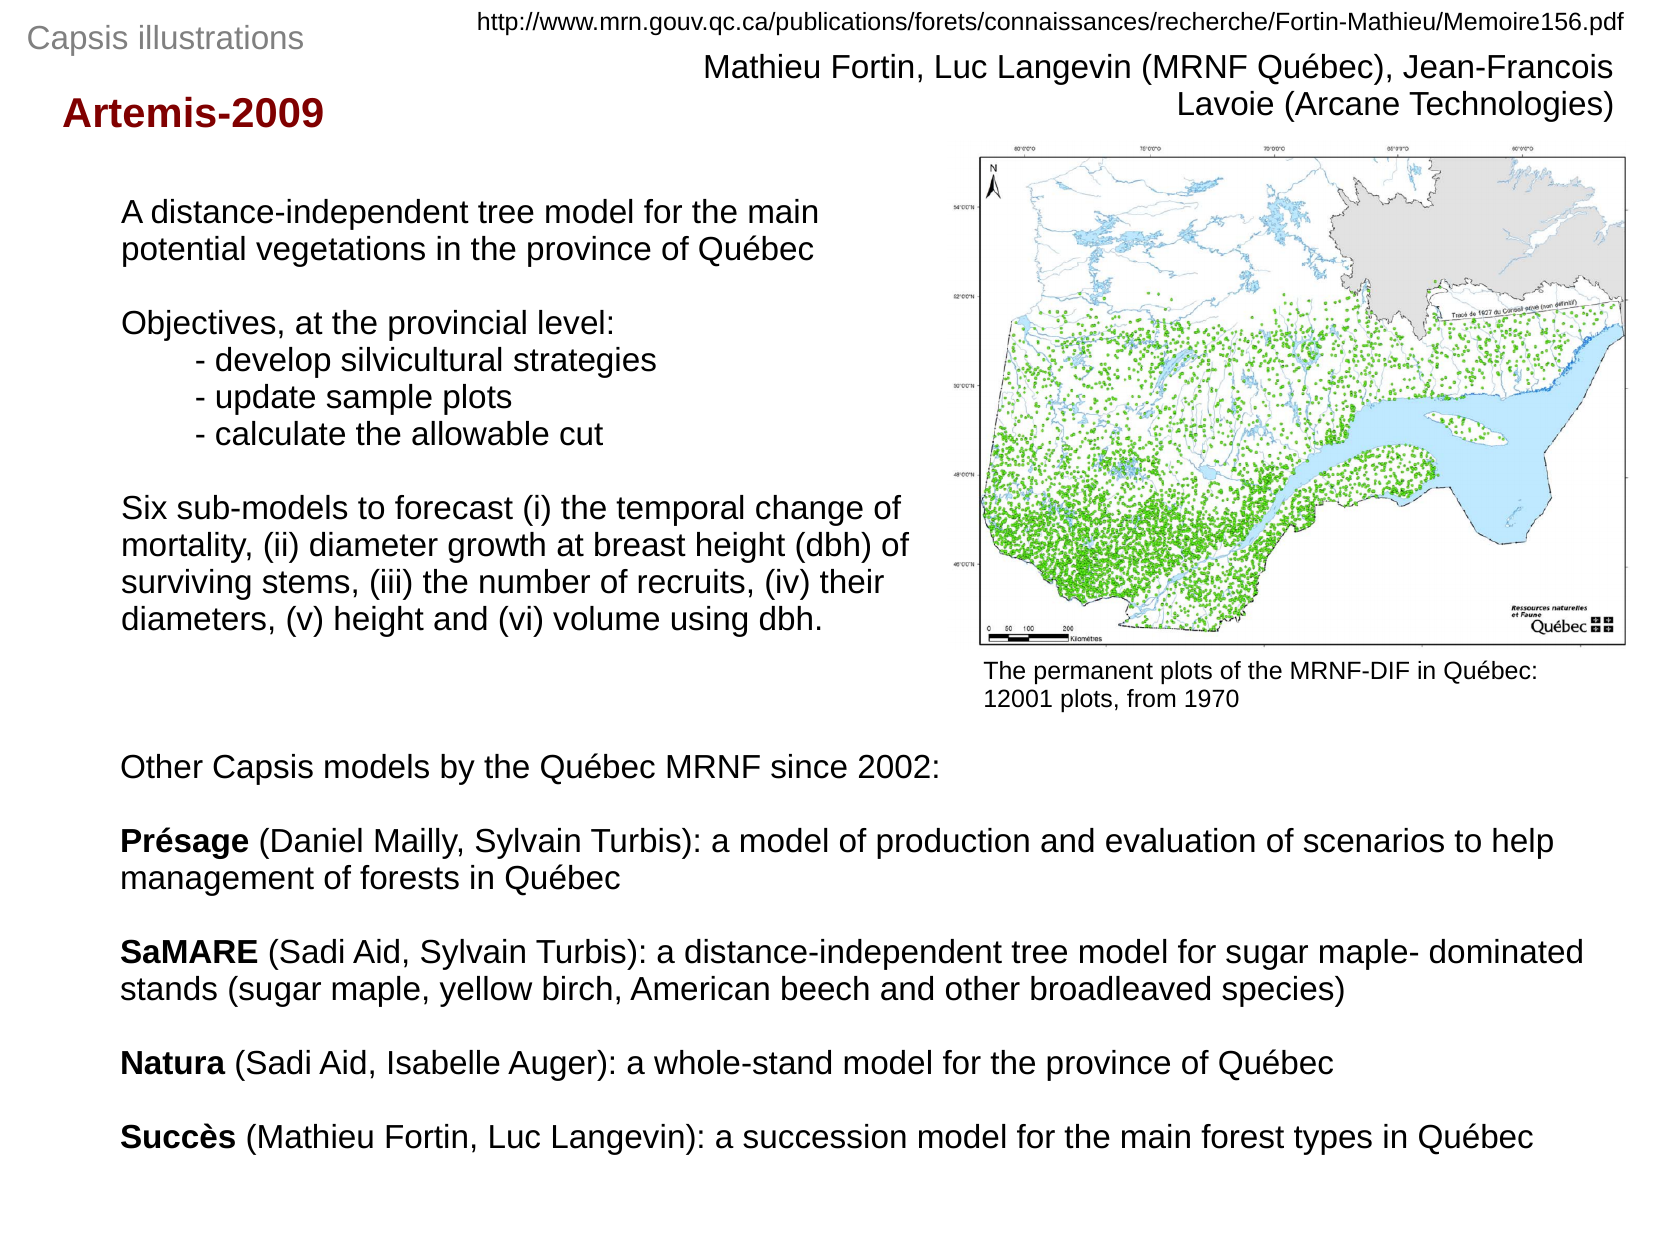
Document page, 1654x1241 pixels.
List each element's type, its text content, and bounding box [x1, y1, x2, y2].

text_box http://www.mrn.gouv.qc.ca/publications/forets/connaissances/recherche/Fortin-Mathieu/Memoire156.pdf [318, 0, 1642, 43]
text_box Mathieu Fortin, Luc Langevin (MRNF Québec), Jean-Francois Lavoie (Arcane Technologies) [602, 43, 1630, 130]
text_box Artemis-2009 [47, 82, 1418, 144]
text_box The permanent plots of the MRNF-DIF in Québec: 12001 plots, from 1970 [968, 649, 1630, 721]
text_box Other Capsis models by the Québec MRNF since 2002: Présage (Daniel Mailly, Sylvain Turbis): a model of production and evaluation of scenarios to help management of forests in Québec SaMARE (Sadi Aid, Sylvain Turbis): a distance-independent tree model for sugar maple- dominated stands (sugar maple, yellow birch, American beech and other broadleaved species) Natura (Sadi Aid, Isabelle Auger): a whole-stand model for the province of Québec Succès (Mathieu Fortin, Luc Langevin): a succession model for the main forest types in Québec [105, 740, 1619, 1241]
picture [947, 140, 1630, 650]
text_box A distance-independent tree model for the main potential vegetations in the province of Québec Objectives, at the provincial level: - develop silvicultural strategies - update sample plots - calculate the allowable cut Six sub-models to forecast (i) the temporal change of mortality, (ii) diameter growth at breast height (dbh) of surviving stems, (iii) the number of recruits, (iv) their diameters, (v) height and (vi) volume using dbh. [106, 185, 945, 793]
text_box Capsis illustrations [11, 11, 426, 64]
